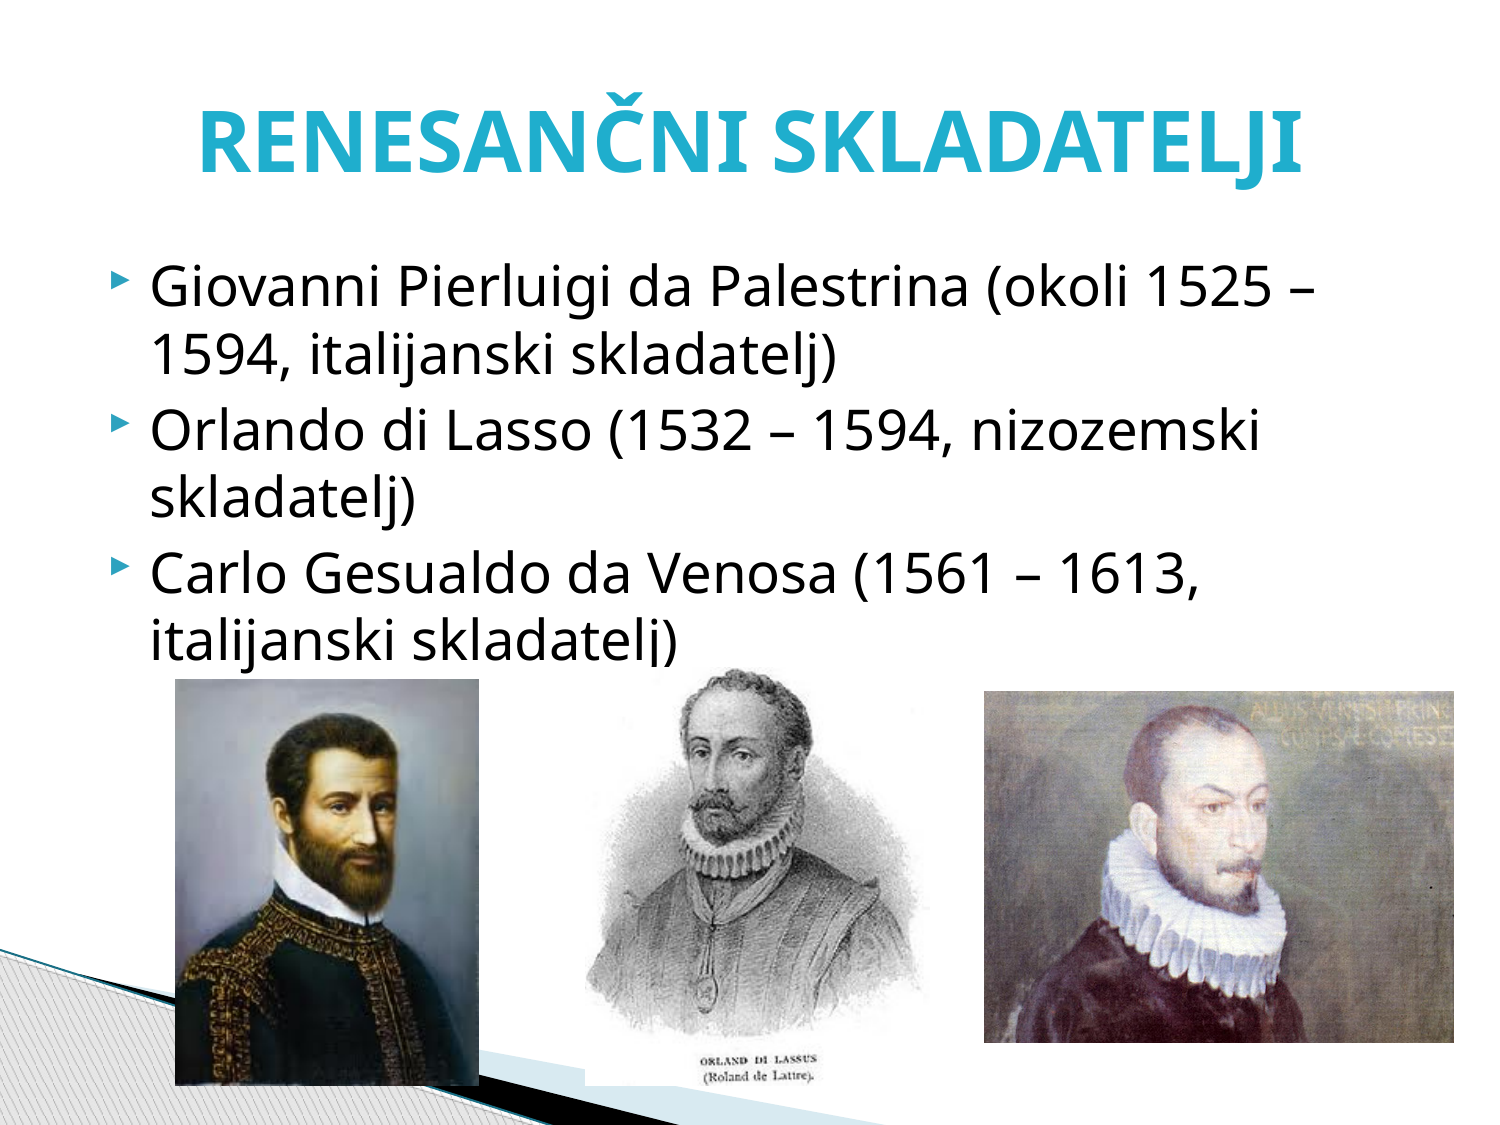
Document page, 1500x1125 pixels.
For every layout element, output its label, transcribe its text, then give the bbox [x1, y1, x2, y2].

picture [585, 667, 930, 1086]
title RENESANČNI SKLADATELJI [75, 45, 1425, 233]
picture [984, 691, 1454, 1043]
list Giovanni Pierluigi da Palestrina (okoli 1525 – 1594, italijanski skladatelj) Orlando di Lasso (1532 – 1594, nizozemski skladatelj) Carlo Gesualdo da Venosa (1561 – 1613, italijanski skladatelj) [75, 242, 1425, 986]
picture [175, 679, 479, 1086]
